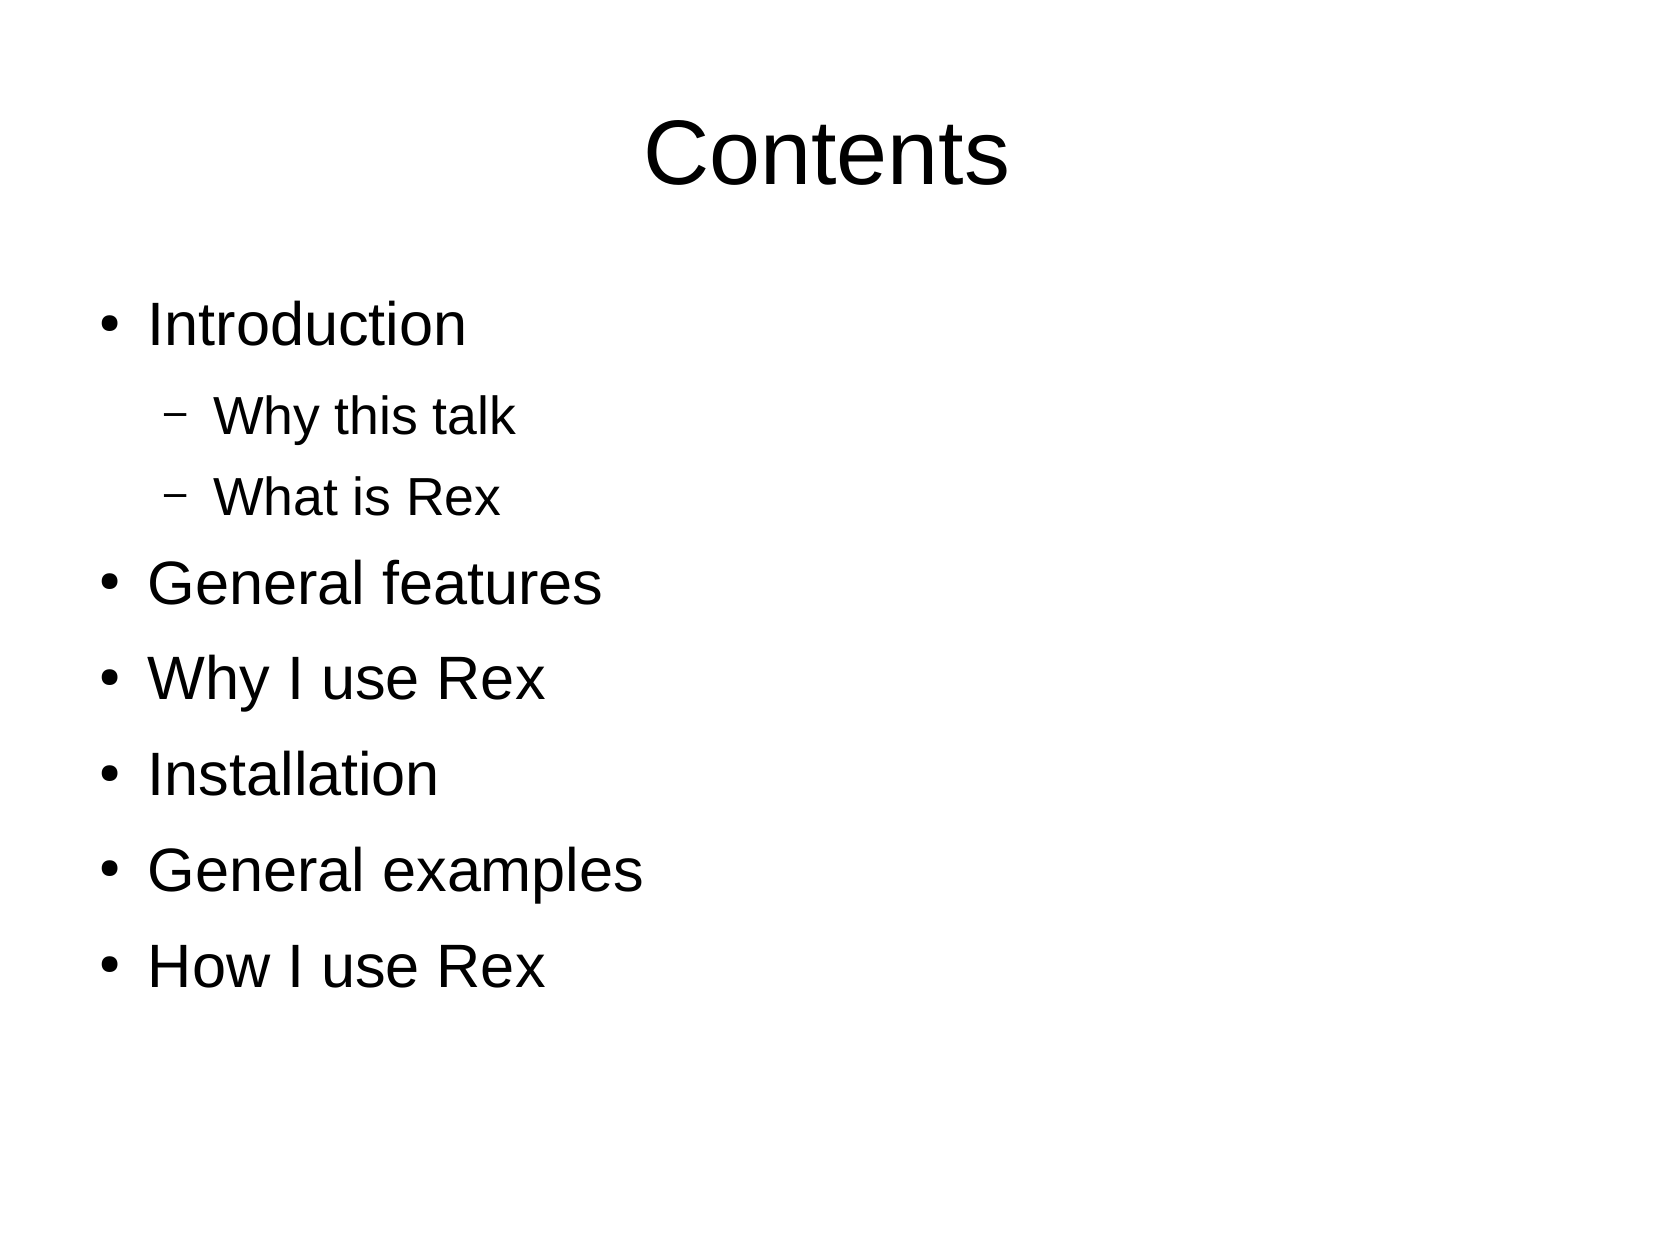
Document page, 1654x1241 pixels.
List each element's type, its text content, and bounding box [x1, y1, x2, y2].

title Contents [82, 49, 1571, 257]
list Introduction Why this talk What is Rex General features Why I use Rex Installation General examples How I use Rex [82, 290, 1571, 1010]
